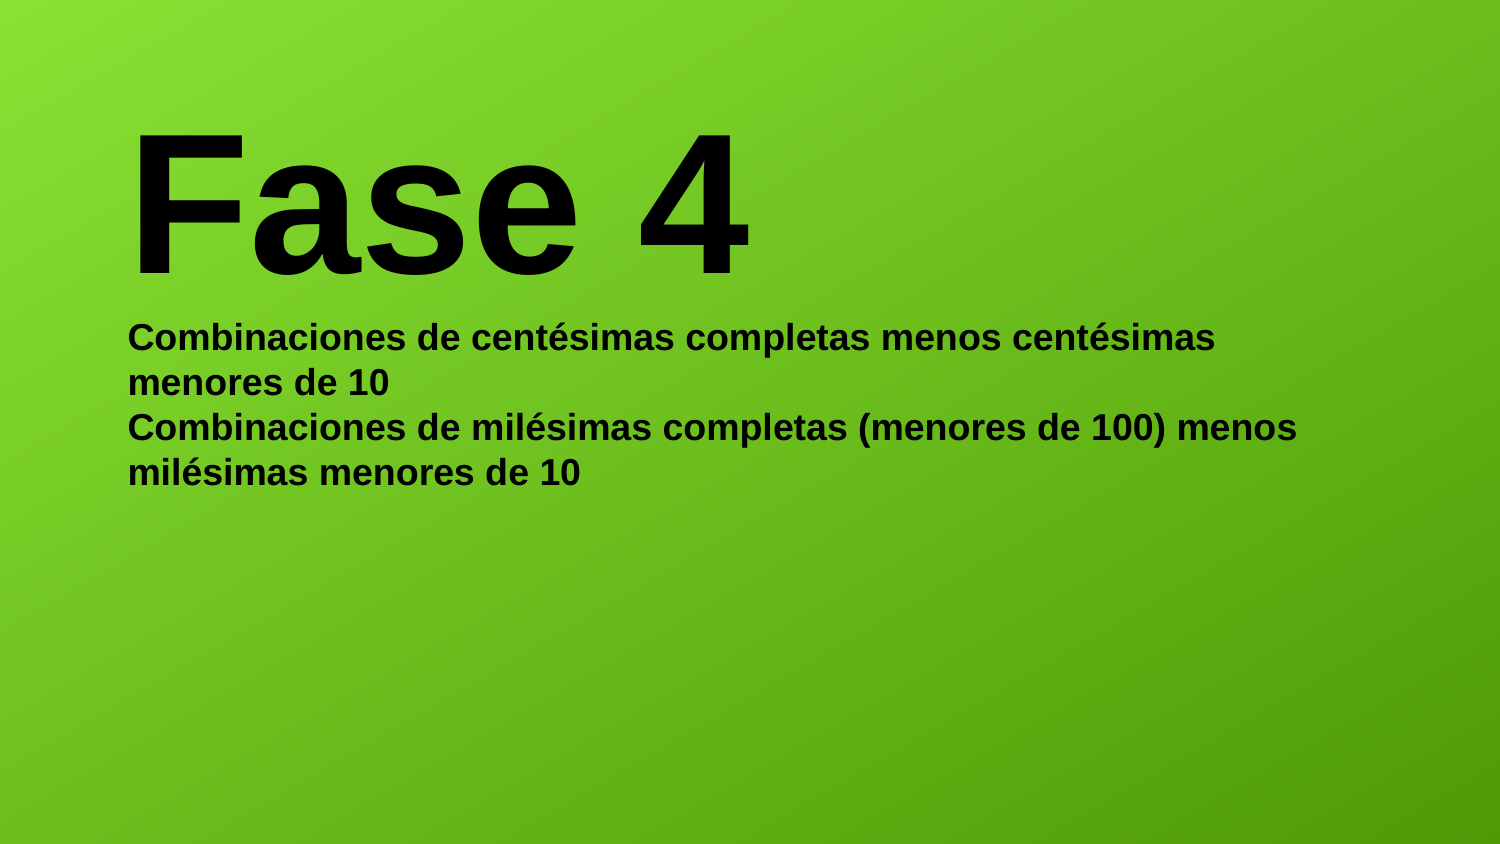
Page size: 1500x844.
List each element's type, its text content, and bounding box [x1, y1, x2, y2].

title Fase 4 Combinaciones de centésimas completas menos centésimas menores de 10 Combinaciones de milésimas completas (menores de 100) menos milésimas menores de 10 [112, 318, 1388, 509]
